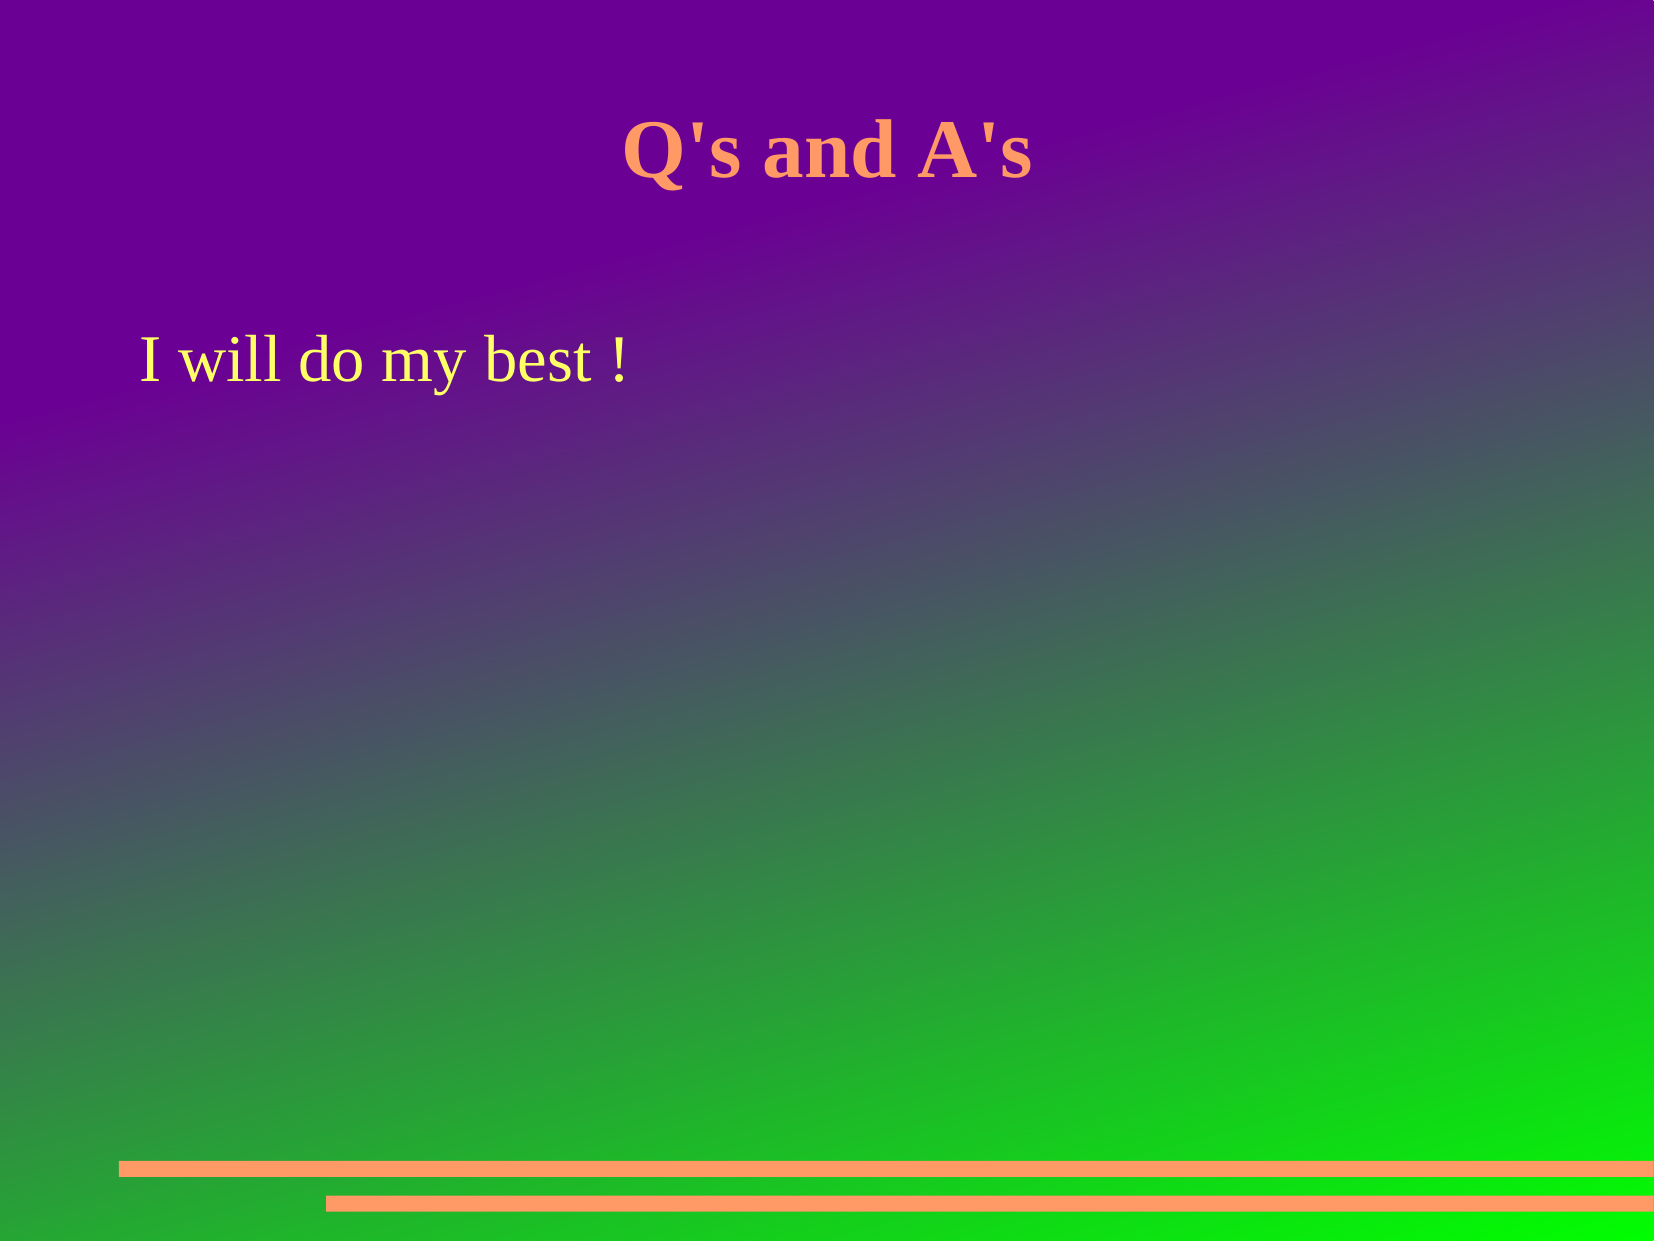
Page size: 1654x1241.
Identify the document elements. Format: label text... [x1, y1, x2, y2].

title Q's and A's [121, 46, 1534, 254]
list I will do my best ! [121, 322, 1561, 1133]
